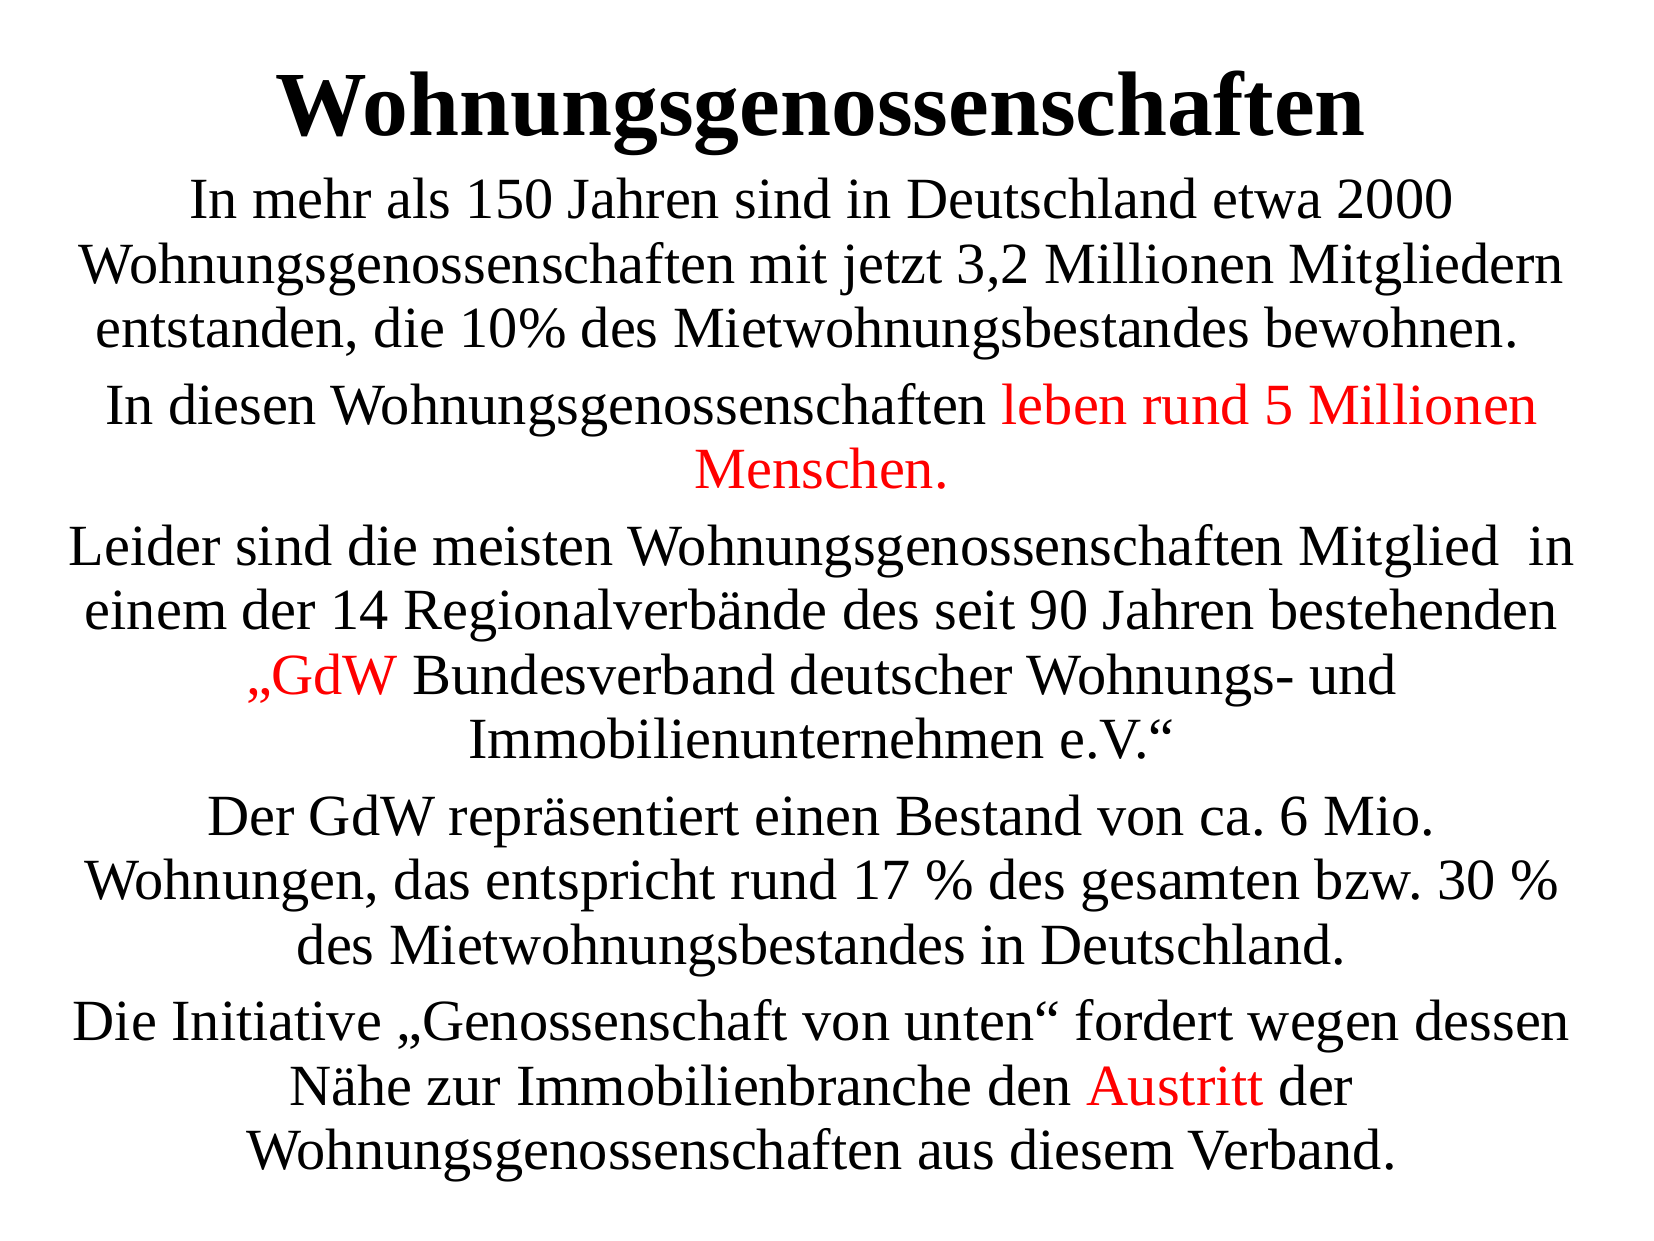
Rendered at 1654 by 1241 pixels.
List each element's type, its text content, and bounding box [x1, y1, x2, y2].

text_box Wohnungsgenossenschaften In mehr als 150 Jahren sind in Deutschland etwa 2000 Wohnungsgenossenschaften mit jetzt 3,2 Millionen Mitgliedern entstanden, die 10% des Mietwohnungsbestandes bewohnen. In diesen Wohnungsgenossenschaften leben rund 5 Millionen Menschen. Leider sind die meisten Wohnungsgenossenschaften Mitglied in einem der 14 Regionalverbände des seit 90 Jahren bestehenden „GdW Bundesverband deutscher Wohnungs- und Immobilienunternehmen e.V.“ Der GdW repräsentiert einen Bestand von ca. 6 Mio. Wohnungen, das entspricht rund 17 % des gesamten bzw. 30 % des Mietwohnungsbestandes in Deutschland. Die Initiative „Genossenschaft von unten“ fordert wegen dessen Nähe zur Immobilienbranche den Austritt der Wohnungsgenossenschaften aus diesem Verband. [54, 46, 1610, 1194]
